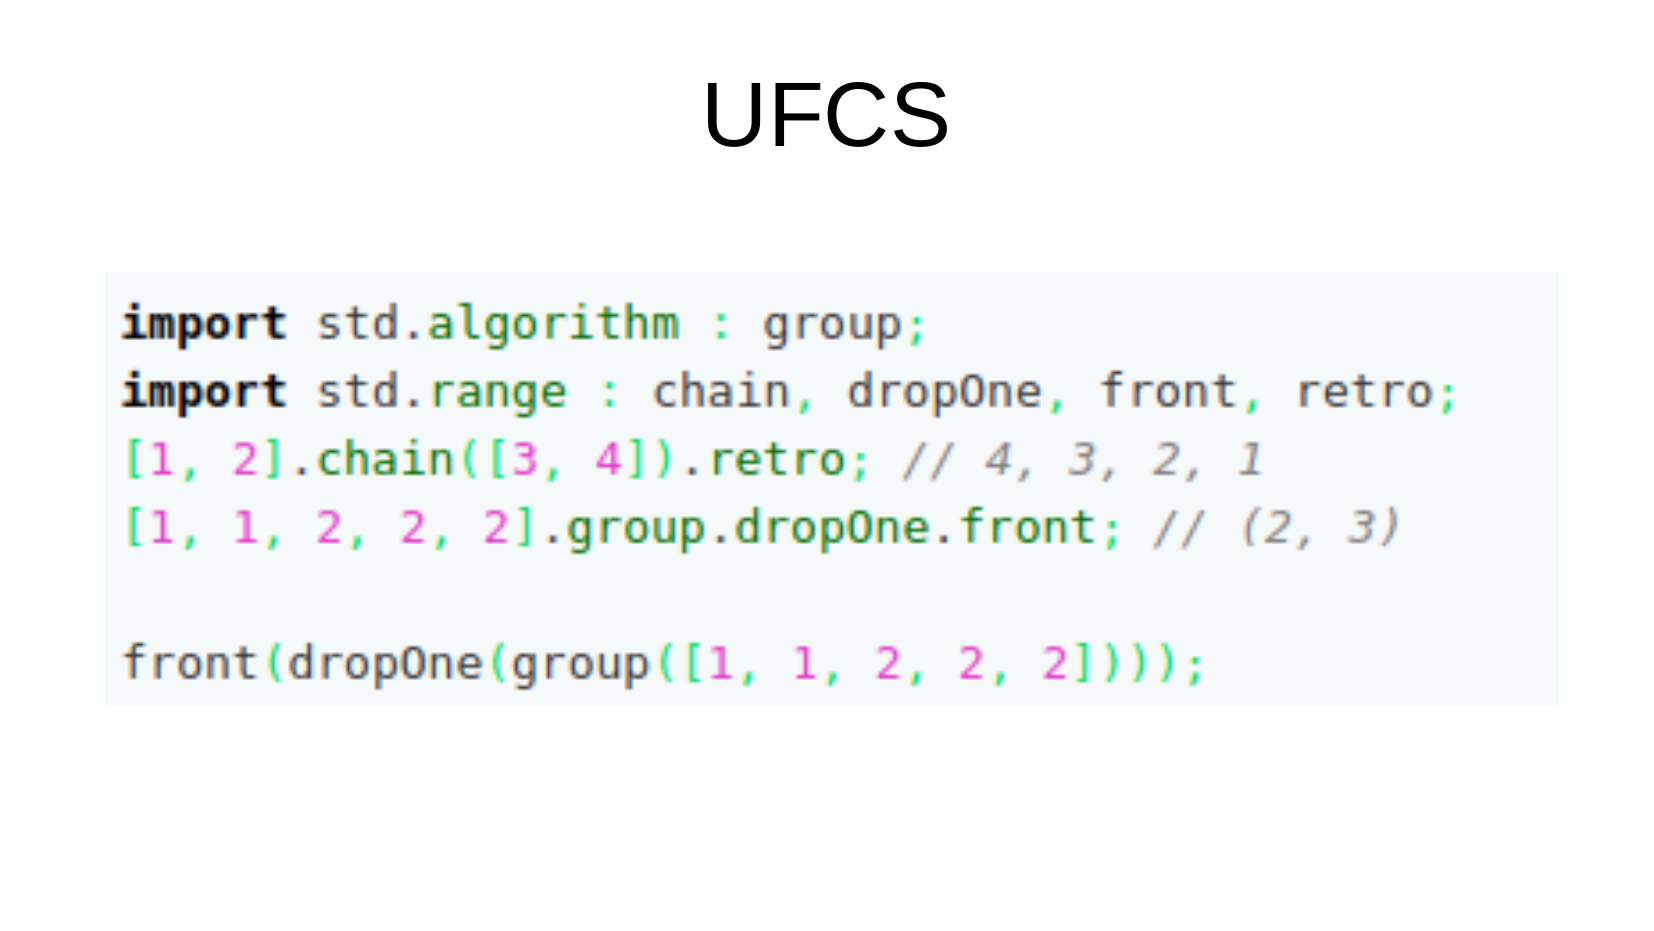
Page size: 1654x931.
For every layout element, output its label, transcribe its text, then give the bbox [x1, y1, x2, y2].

title UFCS [82, 37, 1571, 193]
picture [105, 272, 1559, 706]
